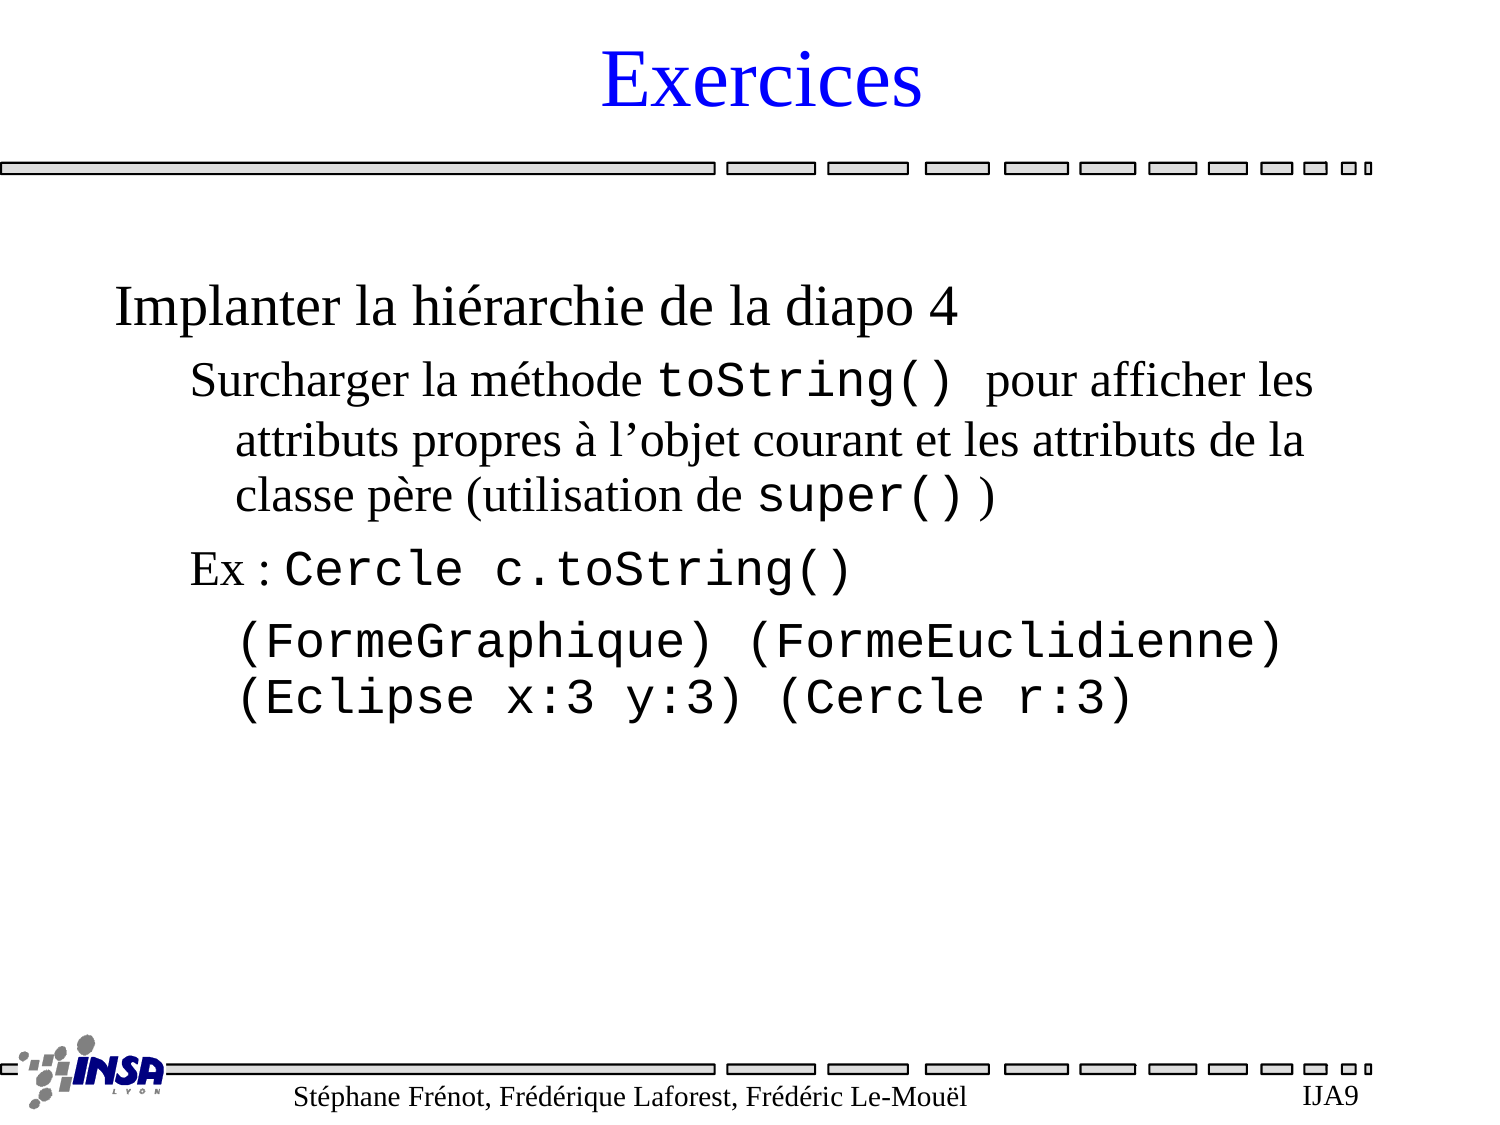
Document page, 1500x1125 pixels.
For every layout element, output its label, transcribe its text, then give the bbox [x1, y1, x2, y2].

list Implanter la hiérarchie de la diapo 4 Surcharger la méthode toString() pour afficher les attributs propres à l’objet courant et les attributs de la classe père (utilisation de super() ) Ex : Cercle c.toString() (FormeGraphique) (FormeEuclidienne) (Eclipse x:3 y:3) (Cercle r:3) [99, 174, 1375, 1000]
title Exercices [125, 0, 1400, 162]
